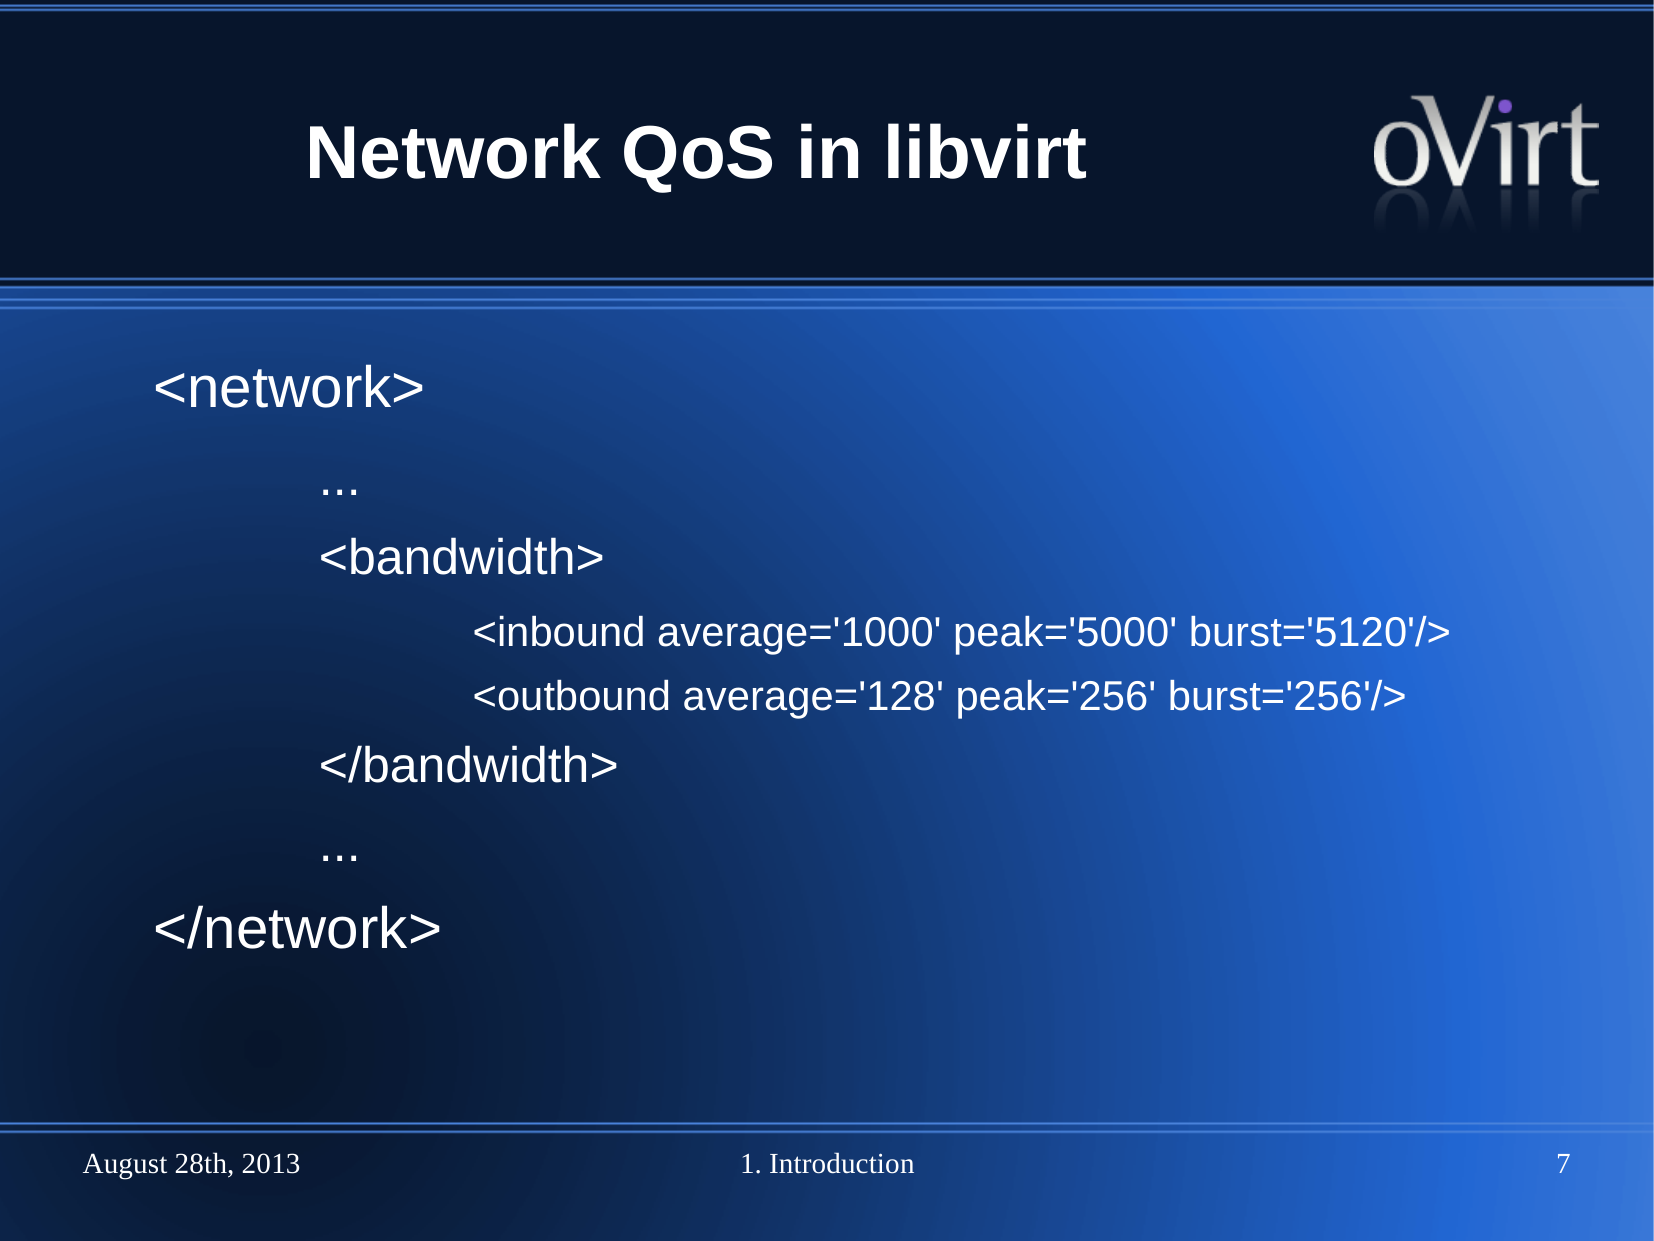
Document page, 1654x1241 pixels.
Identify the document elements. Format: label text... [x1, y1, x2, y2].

picture [0, 0, 1654, 1241]
title Network QoS in libvirt [82, 49, 1312, 257]
list <network> ... <bandwidth> <inbound average='1000' peak='5000' burst='5120'/> <outbound average='128' peak='256' burst='256'/> </bandwidth> ... </network> [82, 355, 1571, 1075]
